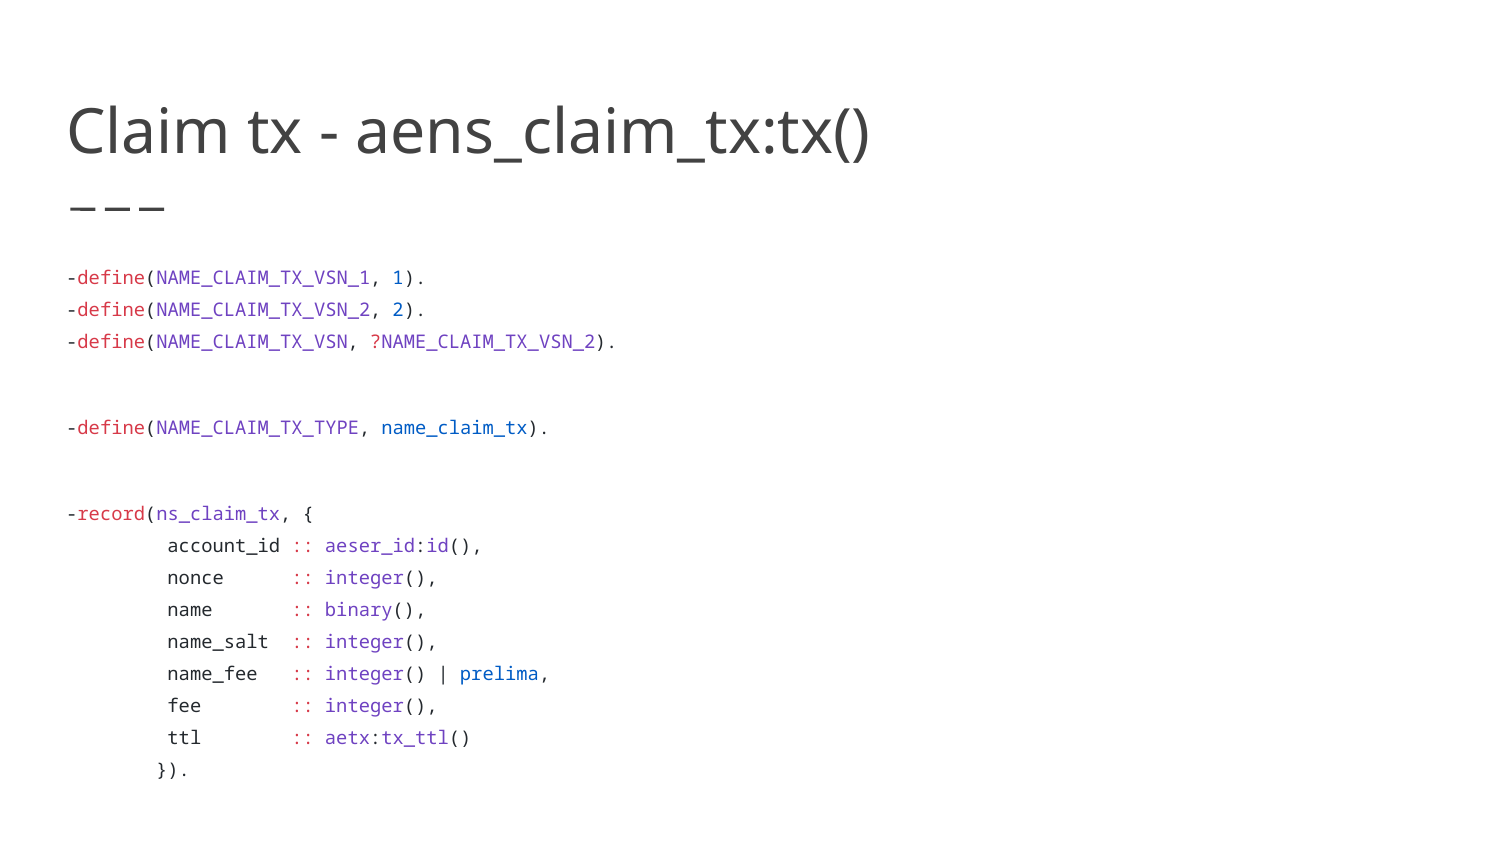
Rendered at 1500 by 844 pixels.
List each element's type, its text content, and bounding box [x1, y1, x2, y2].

title Claim tx - aens_claim_tx:tx() [51, 61, 1449, 182]
list -define(NAME_CLAIM_TX_VSN_1, 1). -define(NAME_CLAIM_TX_VSN_2, 2). -define(NAME_CLAIM_TX_VSN, ?NAME_CLAIM_TX_VSN_2). -define(NAME_CLAIM_TX_TYPE, name_claim_tx). -record(ns_claim_tx, { account_id :: aeser_id:id(), nonce :: integer(), name :: binary(), name_salt :: integer(), name_fee :: integer() | prelima, fee :: integer(), ttl :: aetx:tx_ttl() }). [51, 240, 1449, 750]
